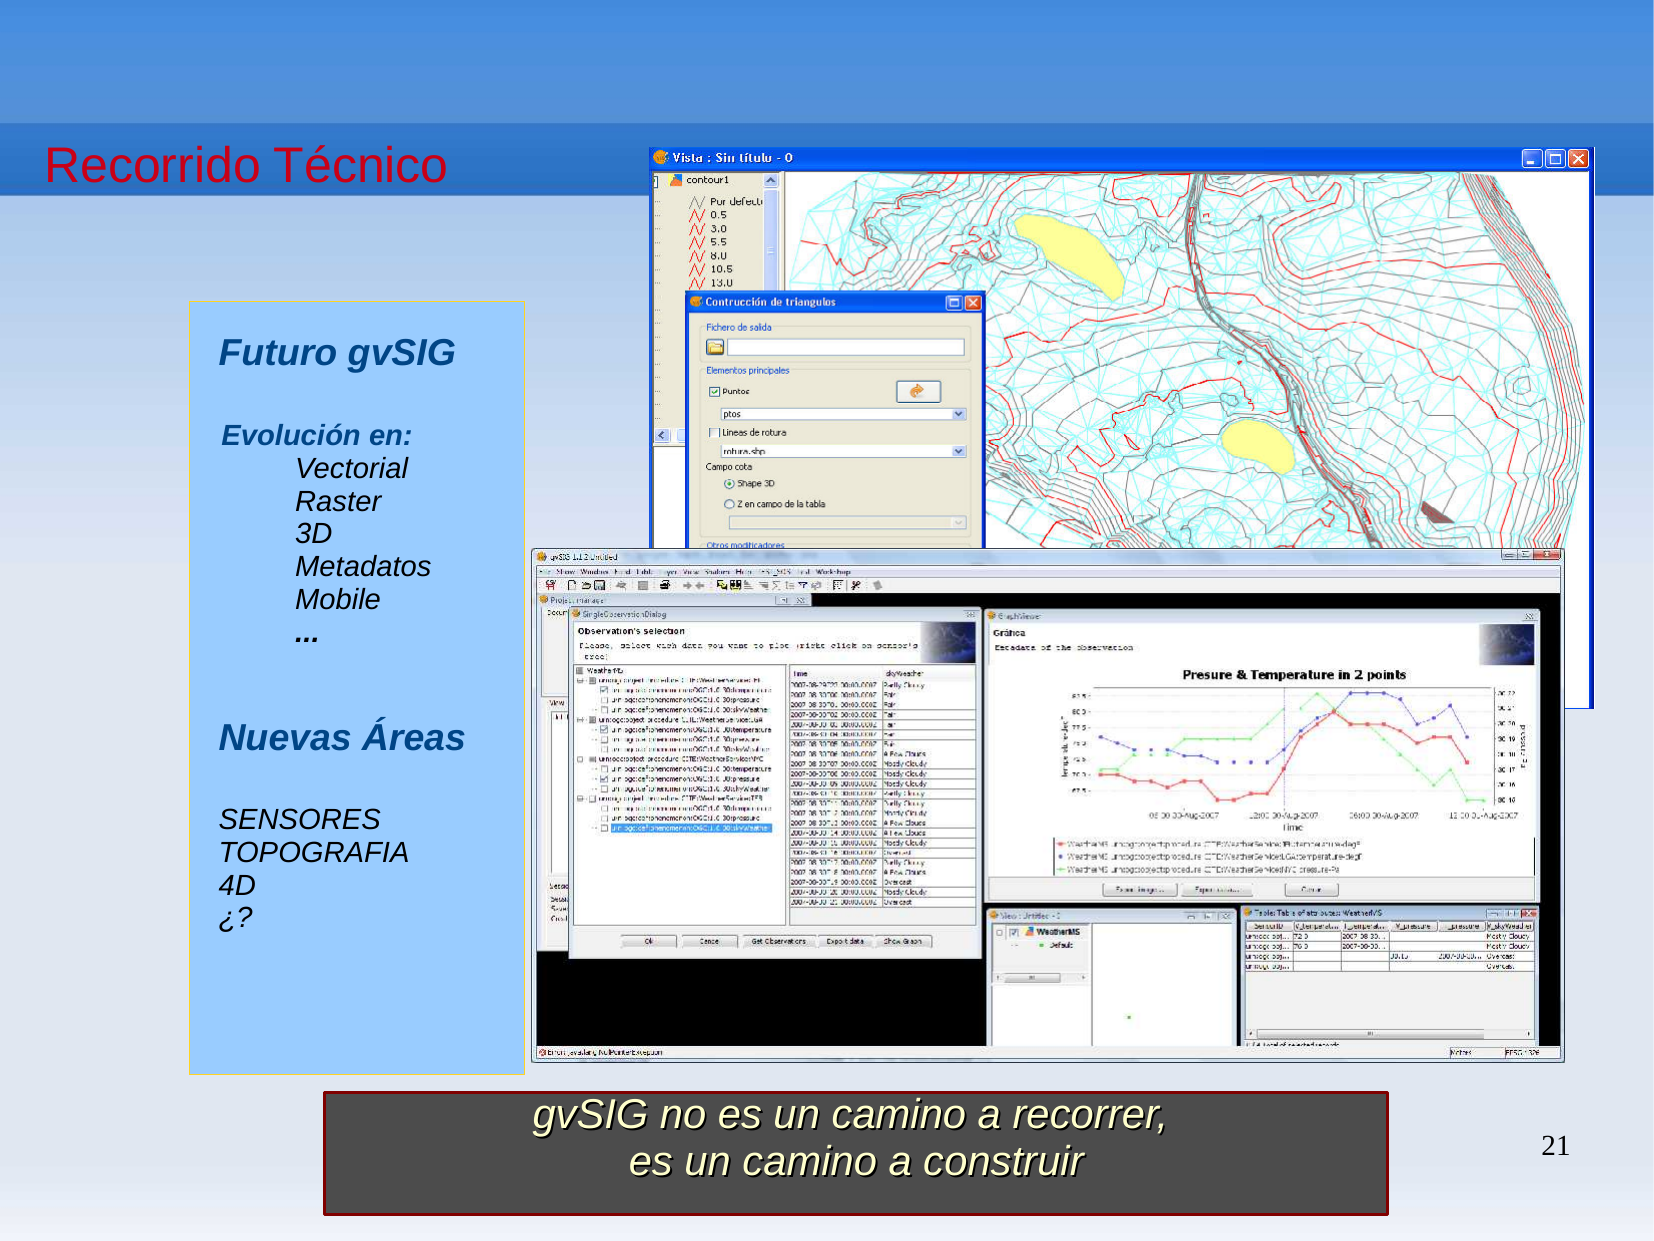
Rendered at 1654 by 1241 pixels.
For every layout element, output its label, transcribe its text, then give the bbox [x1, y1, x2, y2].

text_box [189, 301, 525, 1075]
picture [0, 0, 1654, 1241]
text_box Evolución en: Vectorial Raster 3D Metadatos Mobile ... [206, 411, 550, 762]
text_box Nuevas Áreas [203, 708, 506, 762]
text_box Recorrido Técnico [29, 129, 465, 207]
text_box gvSIG no es un camino a recorrer, es un camino a construir [324, 1092, 1388, 1215]
text_box SENSORES TOPOGRAFIA 4D ¿? [203, 762, 553, 1081]
text_box Futuro gvSIG [203, 323, 506, 427]
